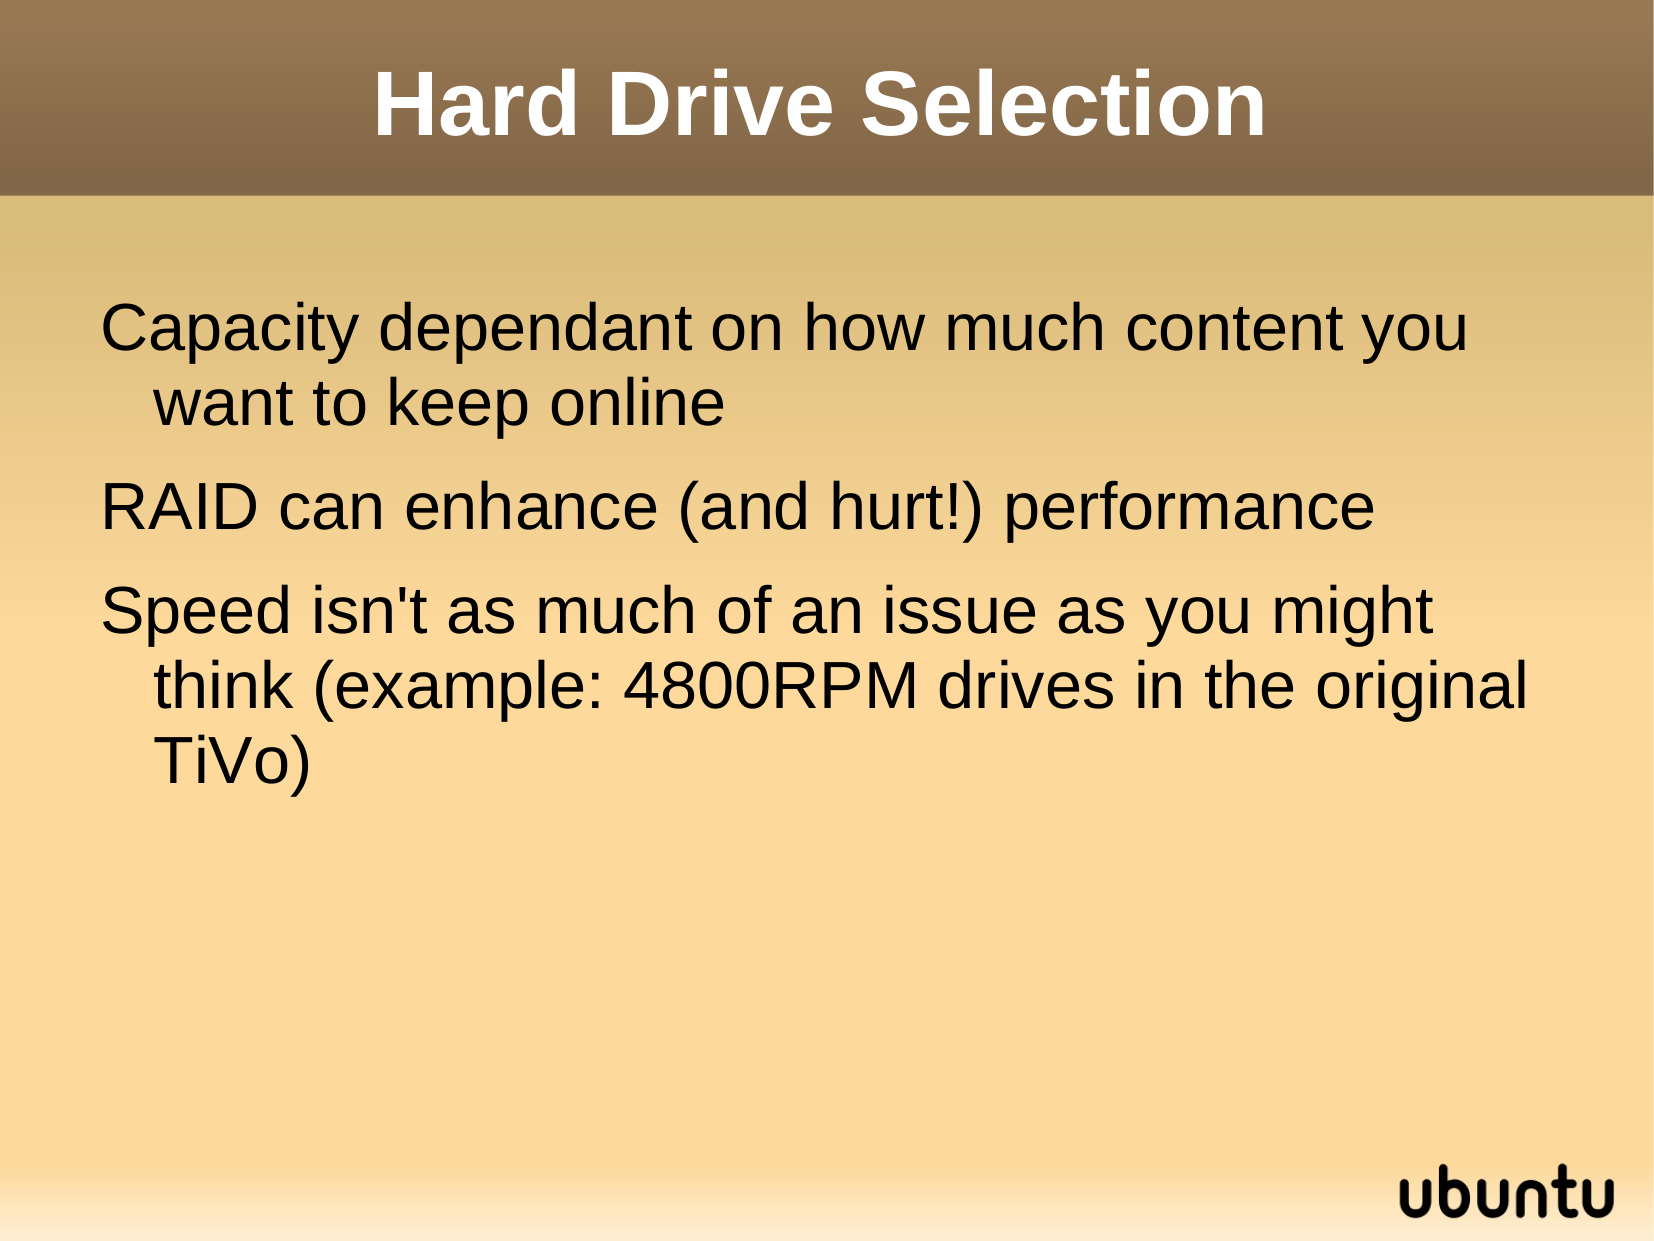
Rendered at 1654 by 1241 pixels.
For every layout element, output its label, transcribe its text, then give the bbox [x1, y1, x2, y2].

title Hard Drive Selection [76, 7, 1565, 200]
picture [0, 0, 1654, 1241]
list Capacity dependant on how much content you want to keep online RAID can enhance (and hurt!) performance Speed isn't as much of an issue as you might think (example: 4800RPM drives in the original TiVo) [82, 290, 1571, 1094]
